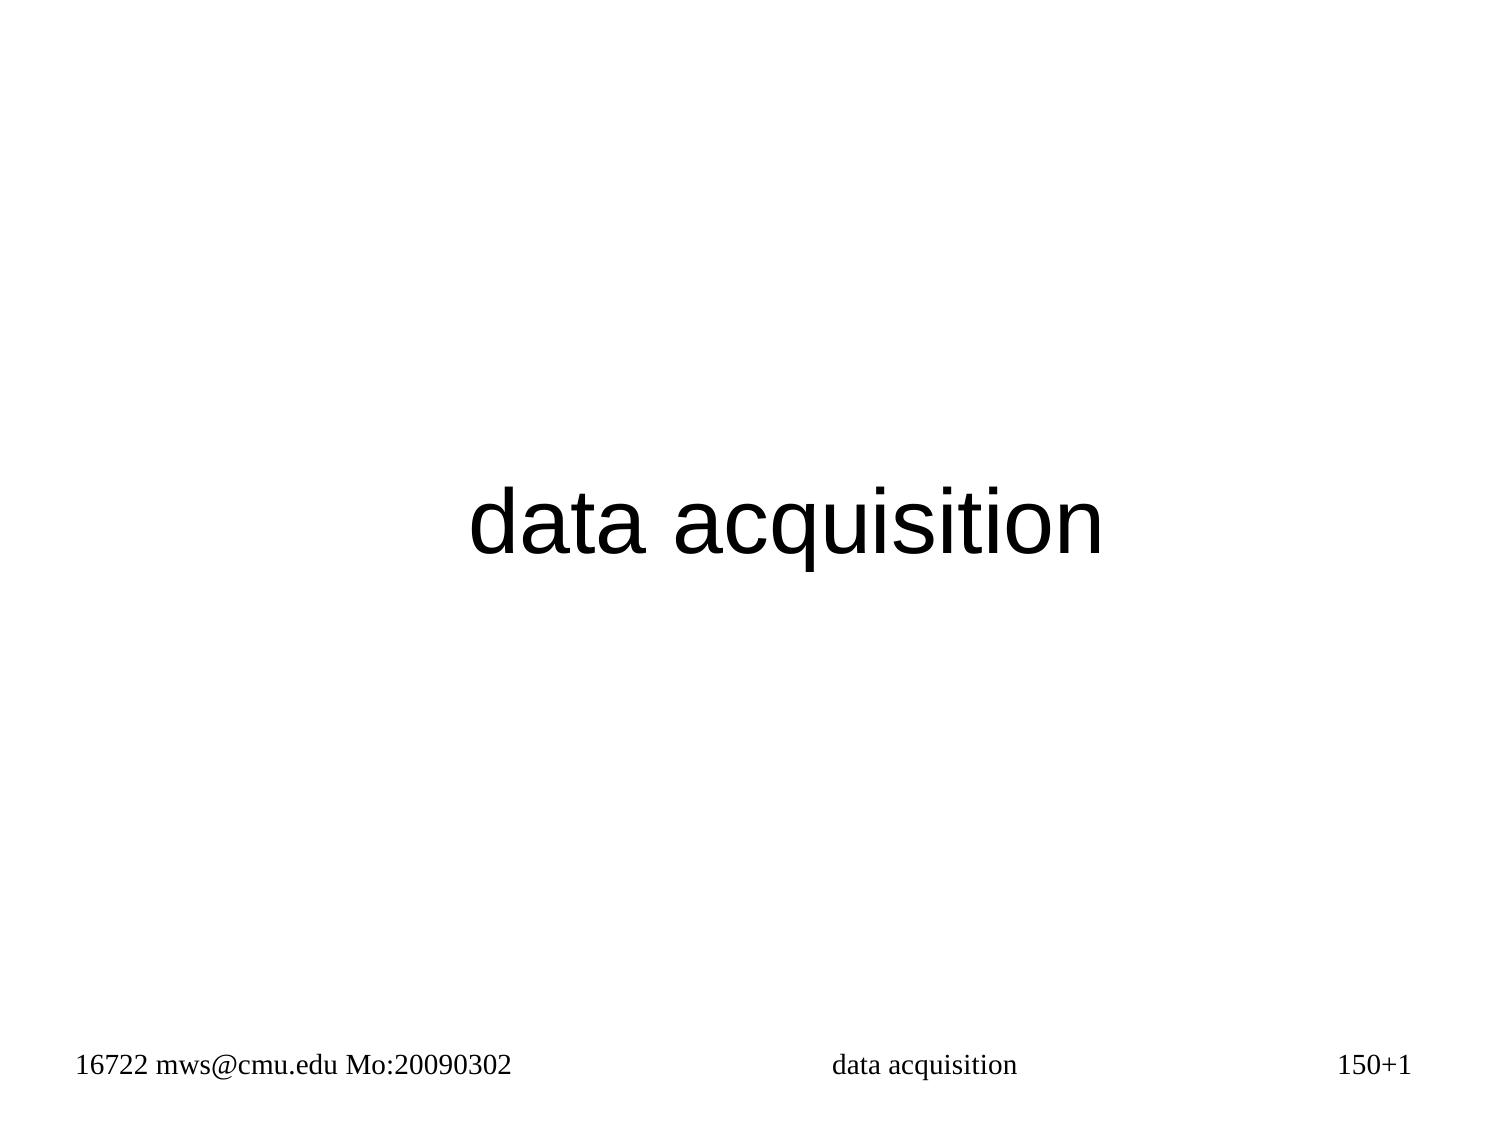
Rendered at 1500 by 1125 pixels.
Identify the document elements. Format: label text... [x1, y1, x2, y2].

text_box data acquisition [150, 396, 1426, 638]
